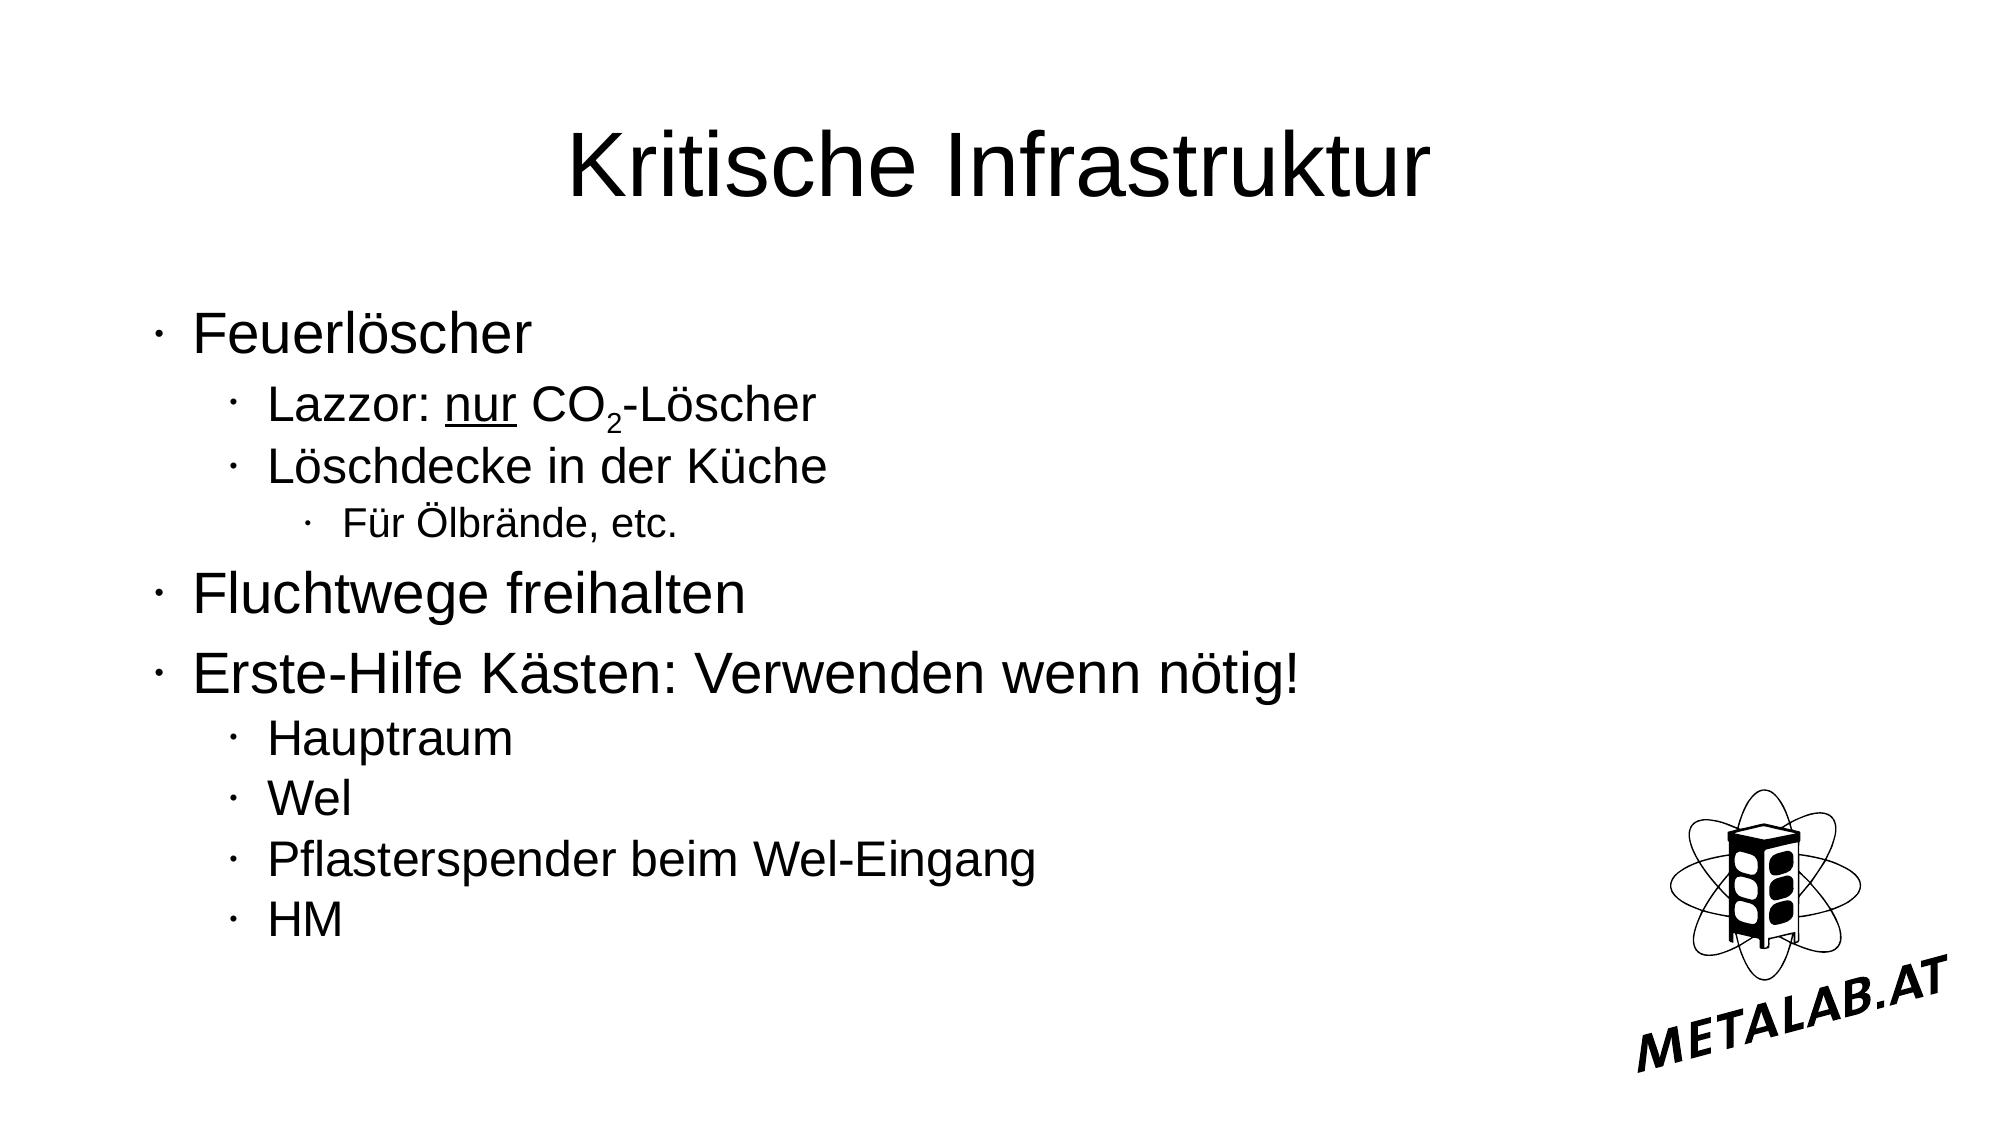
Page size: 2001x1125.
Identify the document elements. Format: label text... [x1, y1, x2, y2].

title Kritische Infrastruktur [137, 59, 1863, 278]
list Feuerlöscher Lazzor: nur CO2-Löscher Löschdecke in der Küche Für Ölbrände, etc. Fluchtwege freihalten Erste-Hilfe Kästen: Verwenden wenn nötig! Hauptraum Wel Pflasterspender beim Wel-Eingang HM [137, 299, 1863, 1014]
